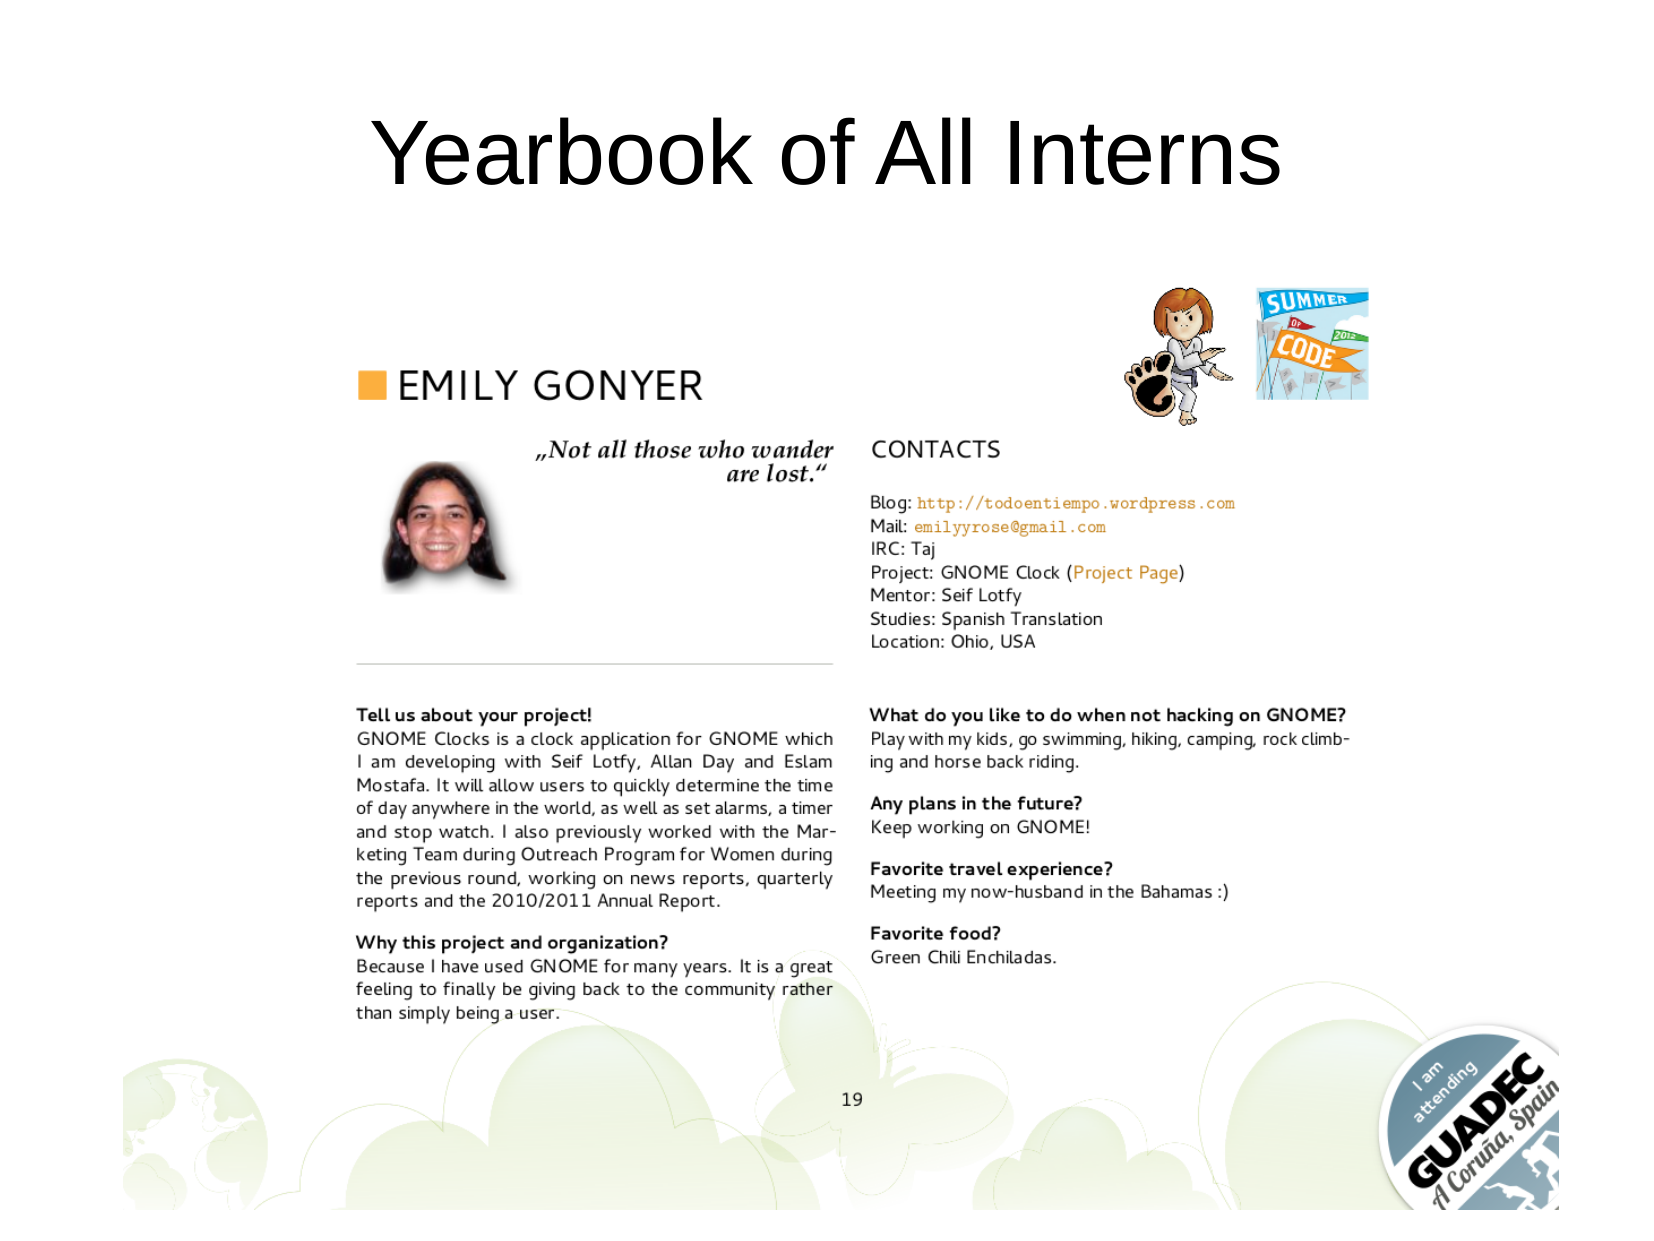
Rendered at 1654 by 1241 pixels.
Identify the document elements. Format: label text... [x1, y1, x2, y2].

title Yearbook of All Interns [82, 49, 1571, 257]
picture [123, 194, 1559, 1210]
